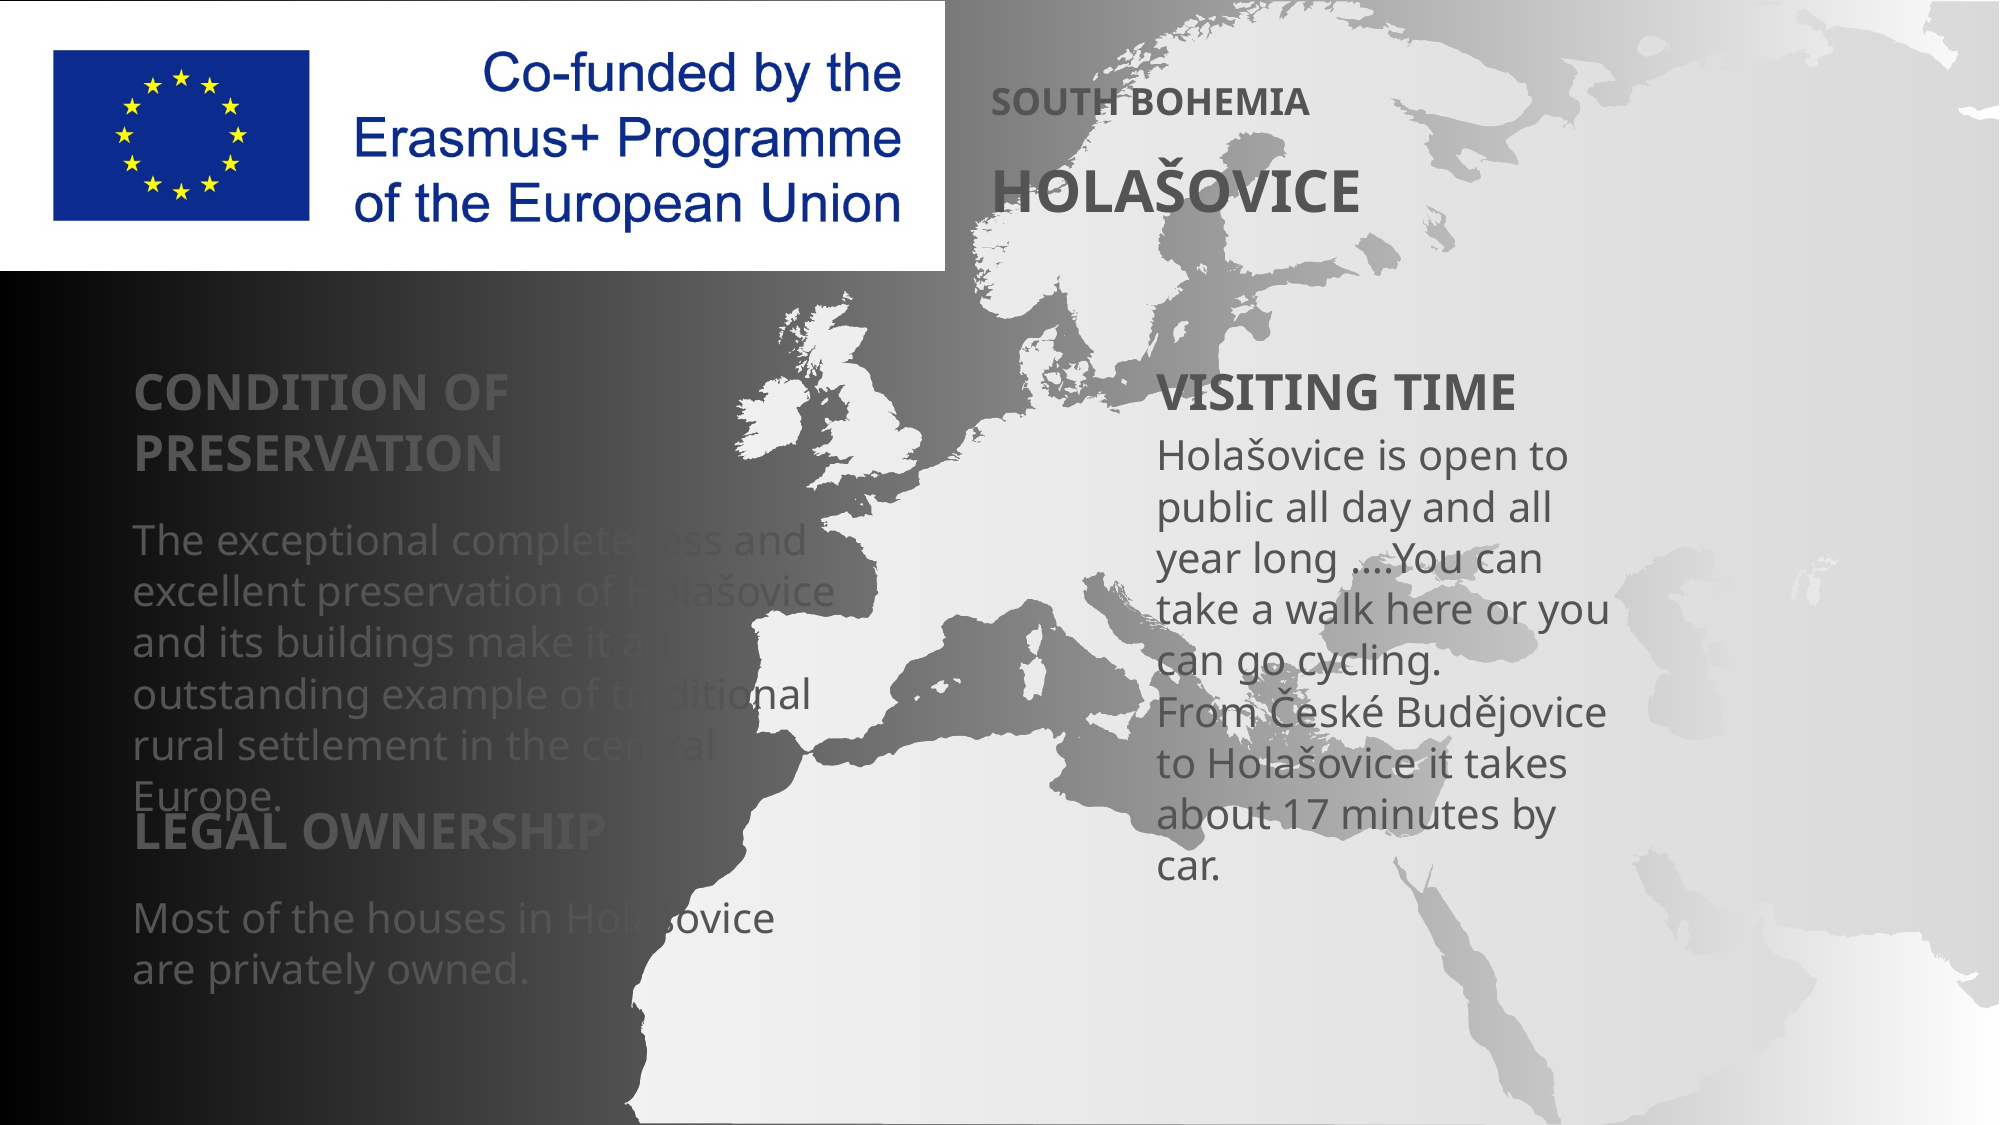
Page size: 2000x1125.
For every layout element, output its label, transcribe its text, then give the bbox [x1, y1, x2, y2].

text_box VISITING TIME [1141, 353, 2000, 430]
text_box CONDITION OF PRESERVATION The exceptional completeness and excellent preservation of Holašovice and its buildings make it an outstanding example of traditional rural settlement in the central Europe. [118, 353, 886, 830]
text_box Holašovice is open to public all day and all year long ….You can take a walk here or you can go cycling. From České Budějovice to Holašovice it takes about 17 minutes by car. [1141, 422, 1626, 1125]
text_box LEGAL OWNERSHIP Most of the houses in Holašovice are privately owned. [118, 793, 827, 1003]
picture [0, 1, 945, 271]
text_box SOUTH BOHEMIA HOLAŠOVICE [976, 68, 1945, 237]
